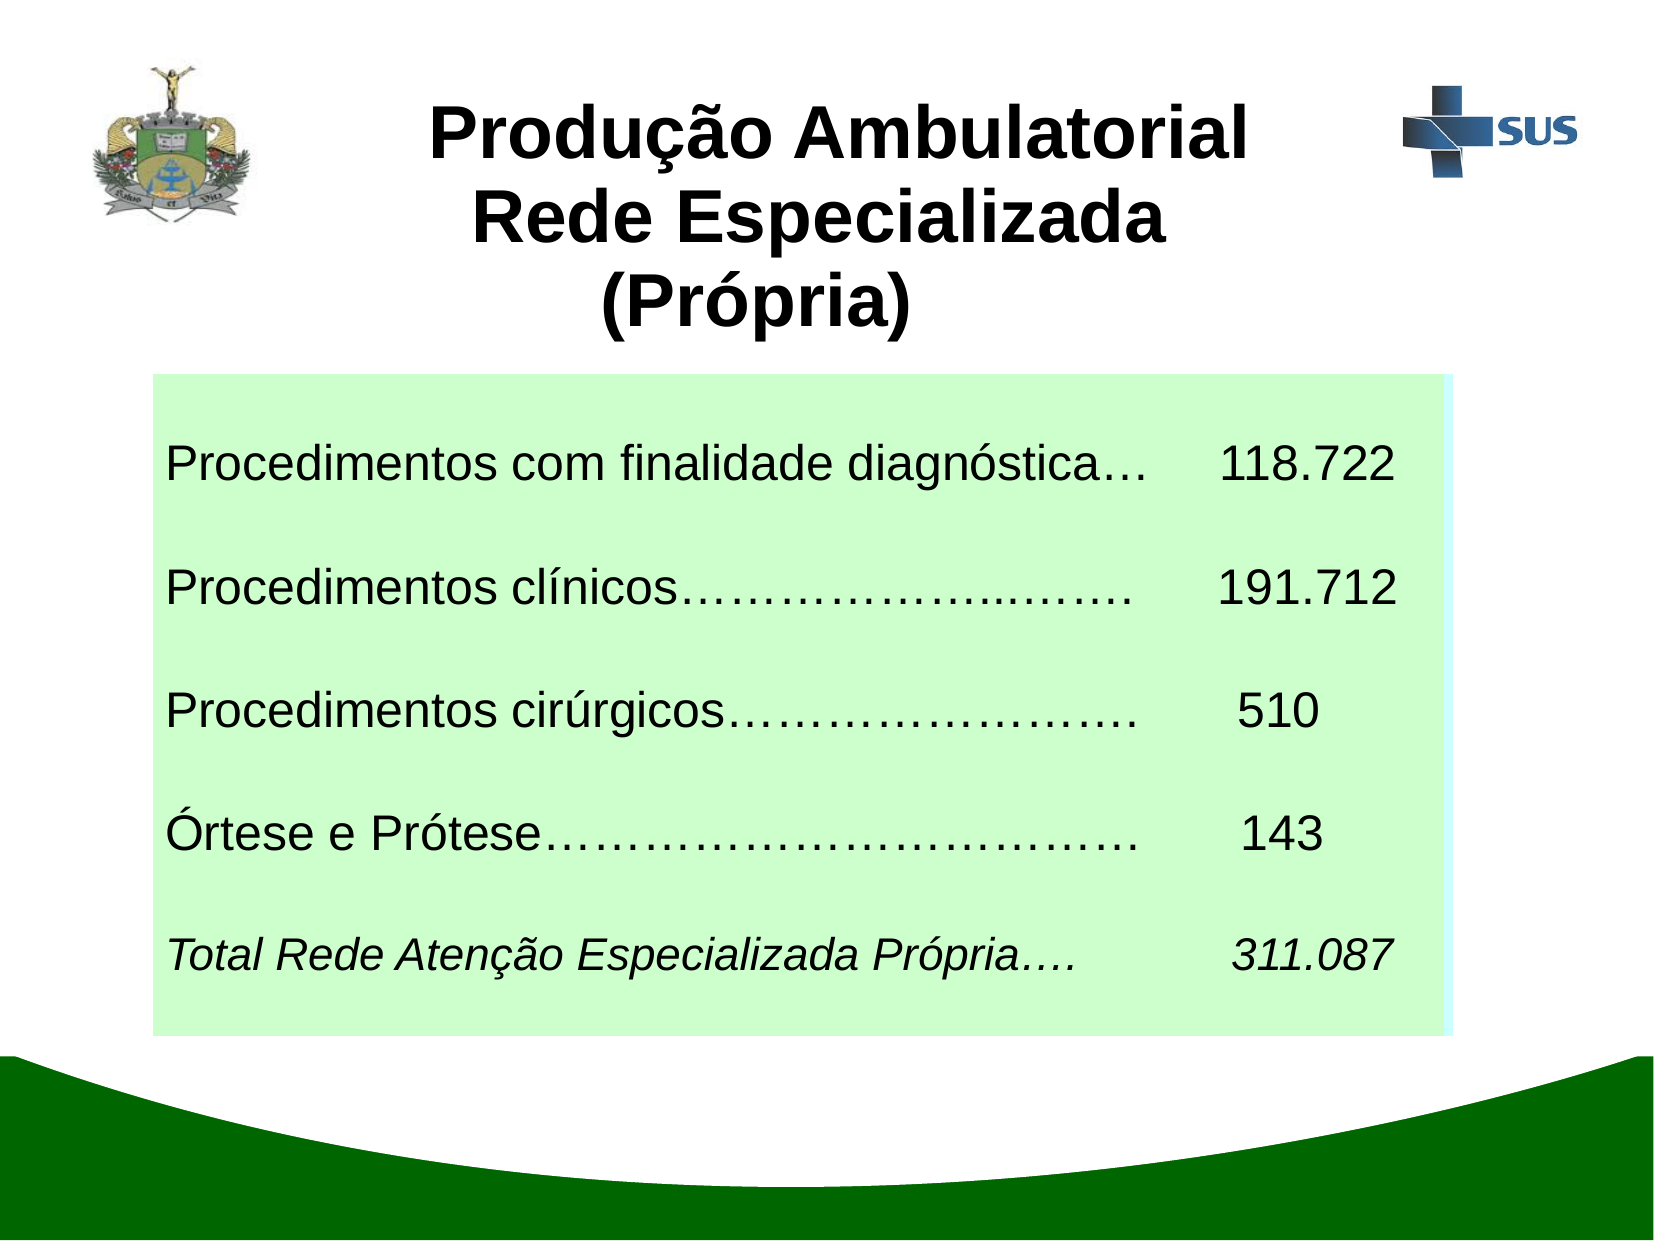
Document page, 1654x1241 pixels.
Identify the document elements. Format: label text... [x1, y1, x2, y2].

picture [82, 58, 260, 237]
table_cell [153, 980, 1444, 1036]
text_box Produção Ambulatorial Rede Especializada (Própria) [260, 82, 1371, 374]
table_cell [1444, 980, 1453, 1036]
text_box [11, 159, 780, 980]
table_header [1444, 374, 1453, 980]
table_header Procedimentos com finalidade diagnóstica… 118.722 Procedimentos clínicos………………...……. 191.712 Procedimentos cirúrgicos……………………. 510 Órtese e Prótese……………………………… 143 Total Rede Atenção Especializada Própria…. 311.087 [153, 374, 1444, 980]
text_box [0, 1050, 1654, 1241]
picture [1402, 85, 1583, 178]
